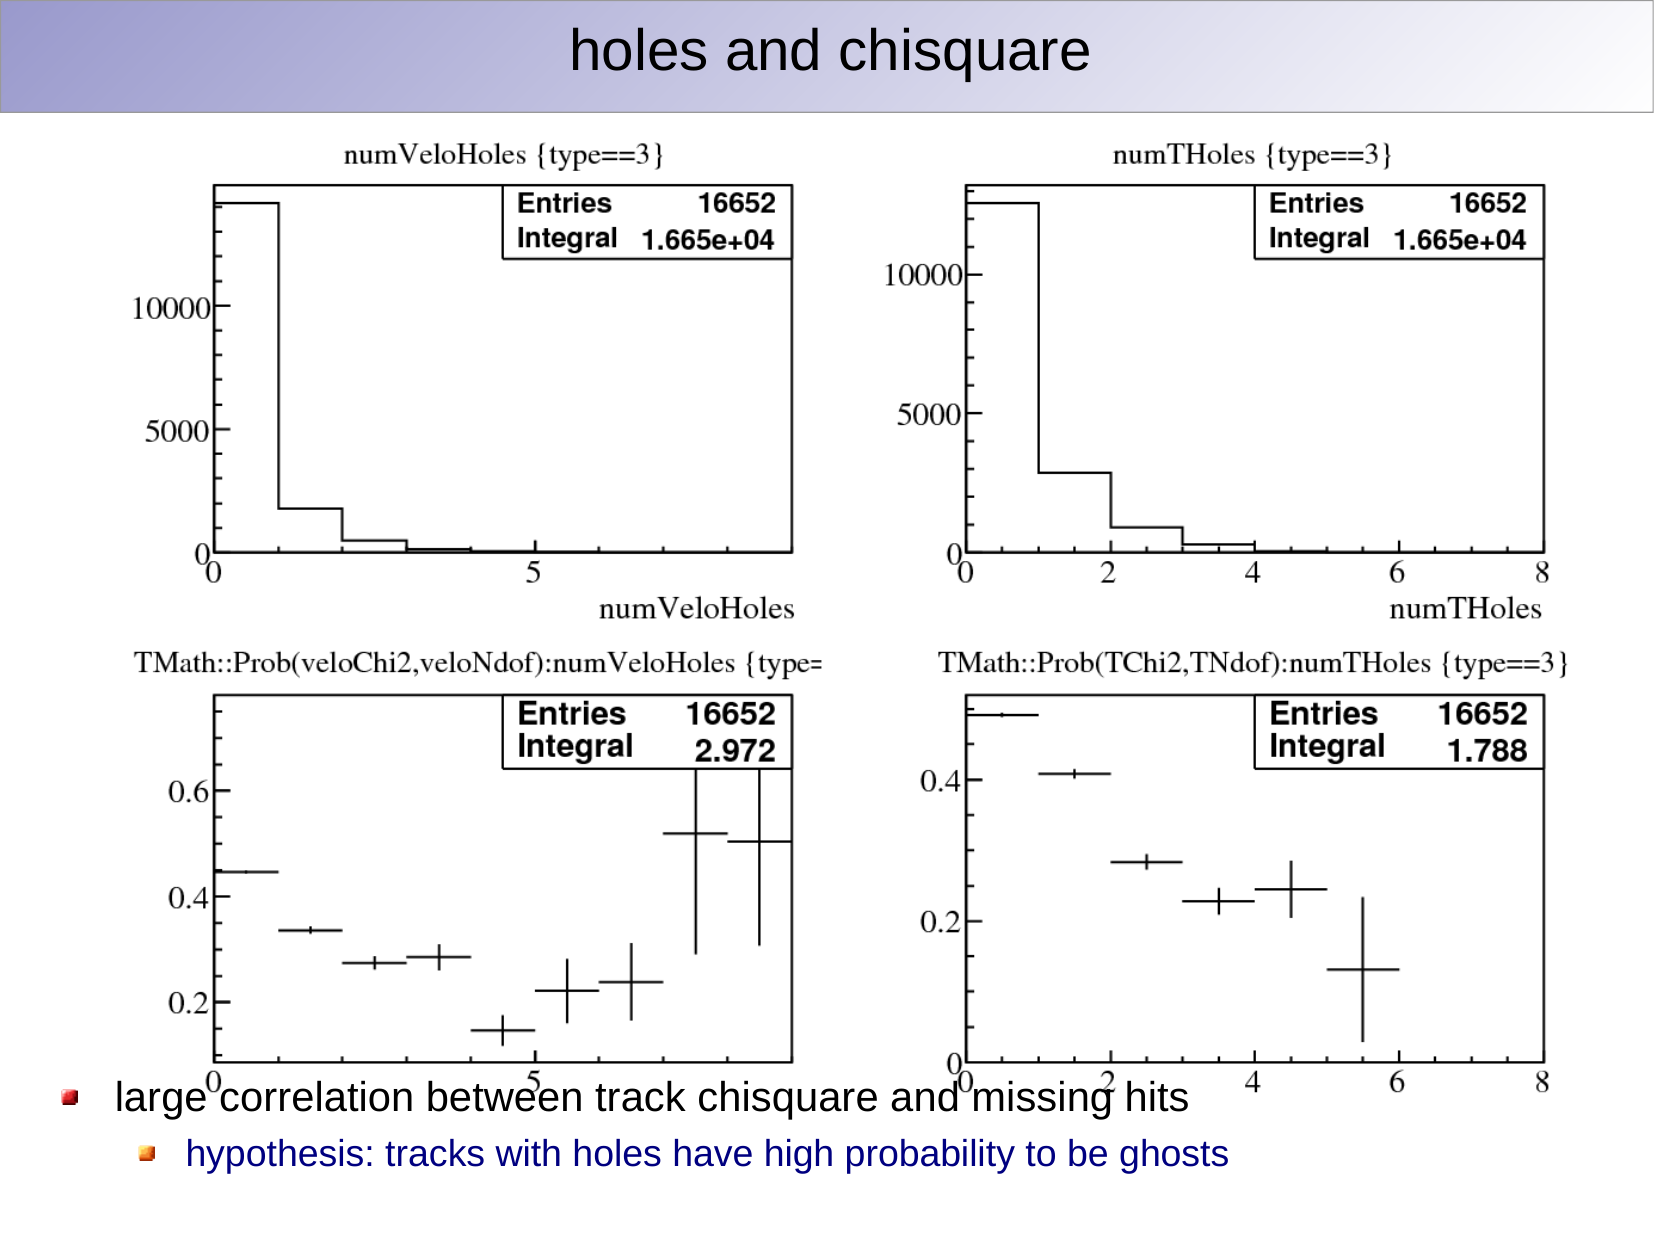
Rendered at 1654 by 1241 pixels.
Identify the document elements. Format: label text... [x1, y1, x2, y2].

list large correlation between track chisquare and missing hits hypothesis: tracks with holes have high probability to be ghosts [43, 1073, 1619, 1204]
title holes and chisquare [86, 6, 1576, 94]
picture [91, 128, 1595, 1073]
